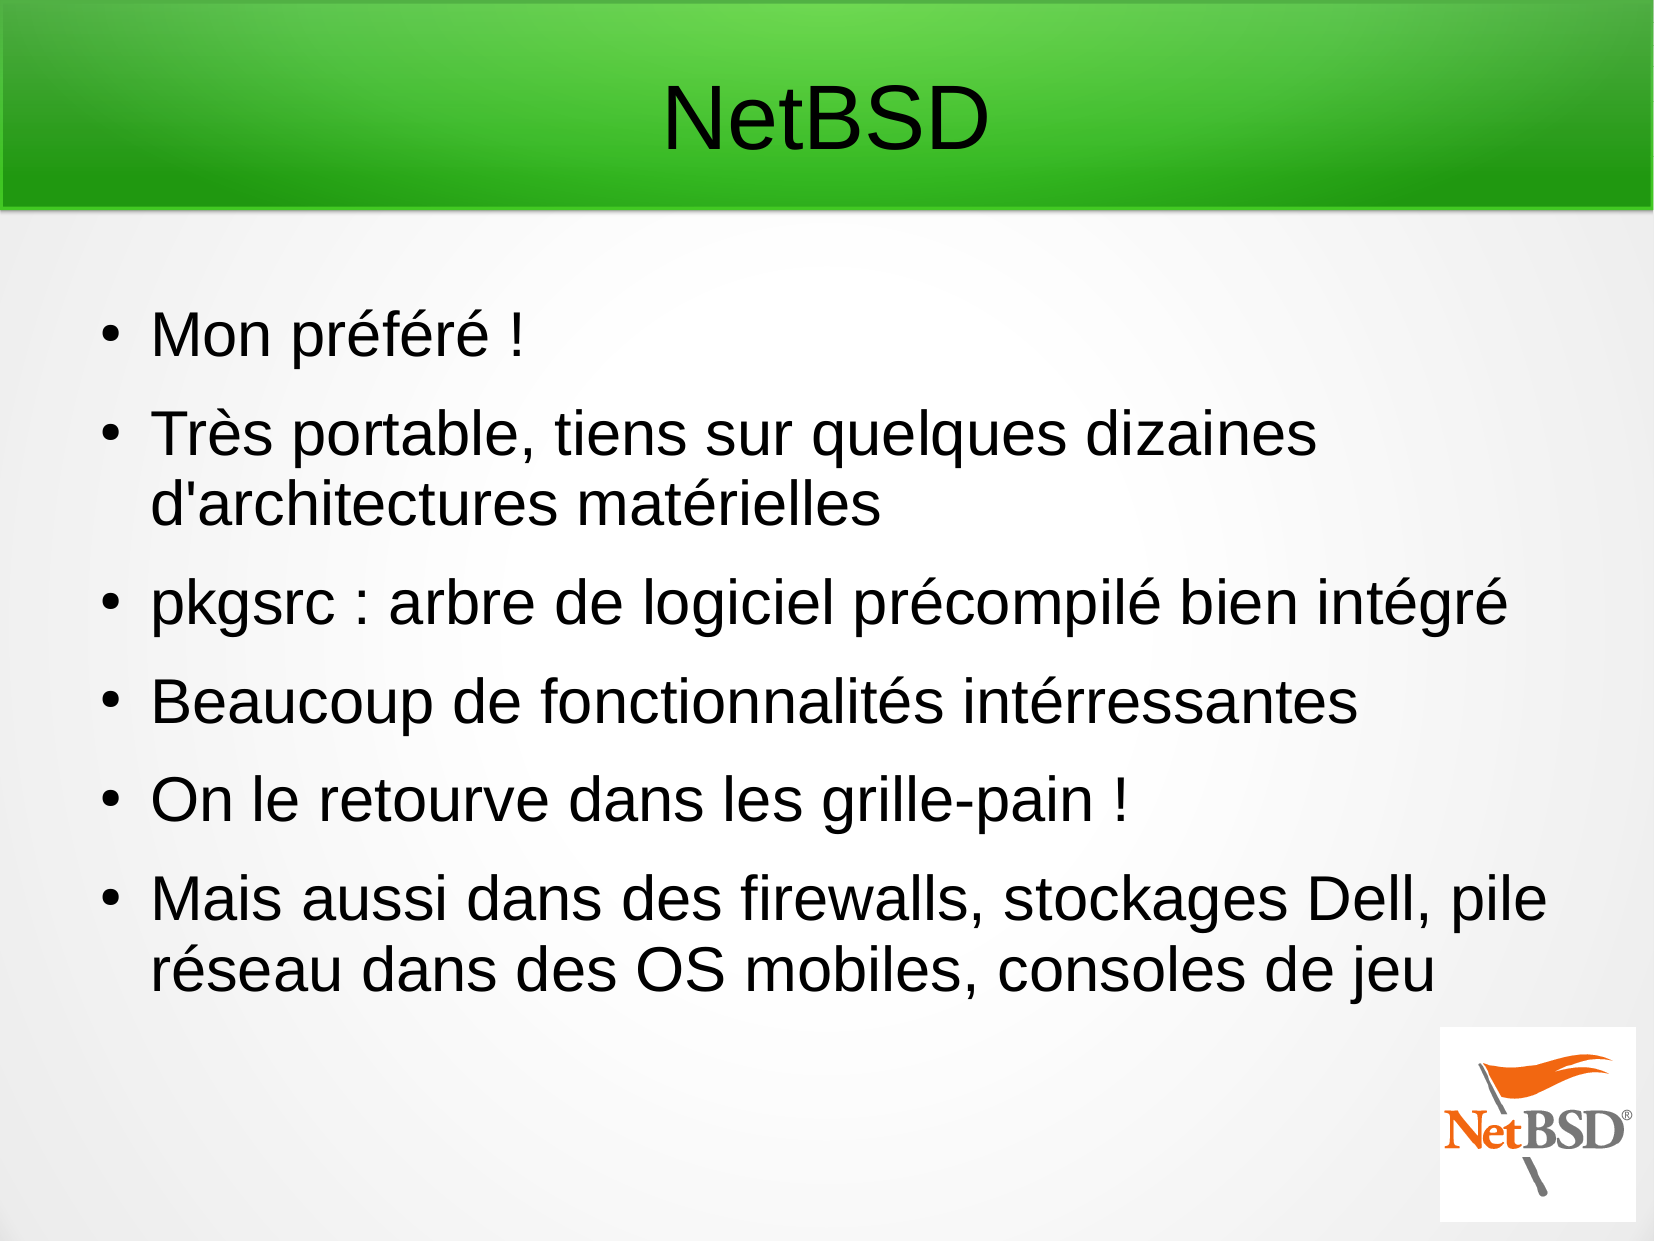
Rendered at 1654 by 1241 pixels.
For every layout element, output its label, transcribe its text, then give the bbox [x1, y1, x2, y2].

list Mon préféré ! Très portable, tiens sur quelques dizaines d'architectures matérielles pkgsrc : arbre de logiciel précompilé bien intégré Beaucoup de fonctionnalités intérressantes On le retourve dans les grille-pain ! Mais aussi dans des firewalls, stockages Dell, pile réseau dans des OS mobiles, consoles de jeu [82, 299, 1571, 1019]
picture [1440, 1027, 1636, 1222]
title NetBSD [82, 47, 1571, 189]
